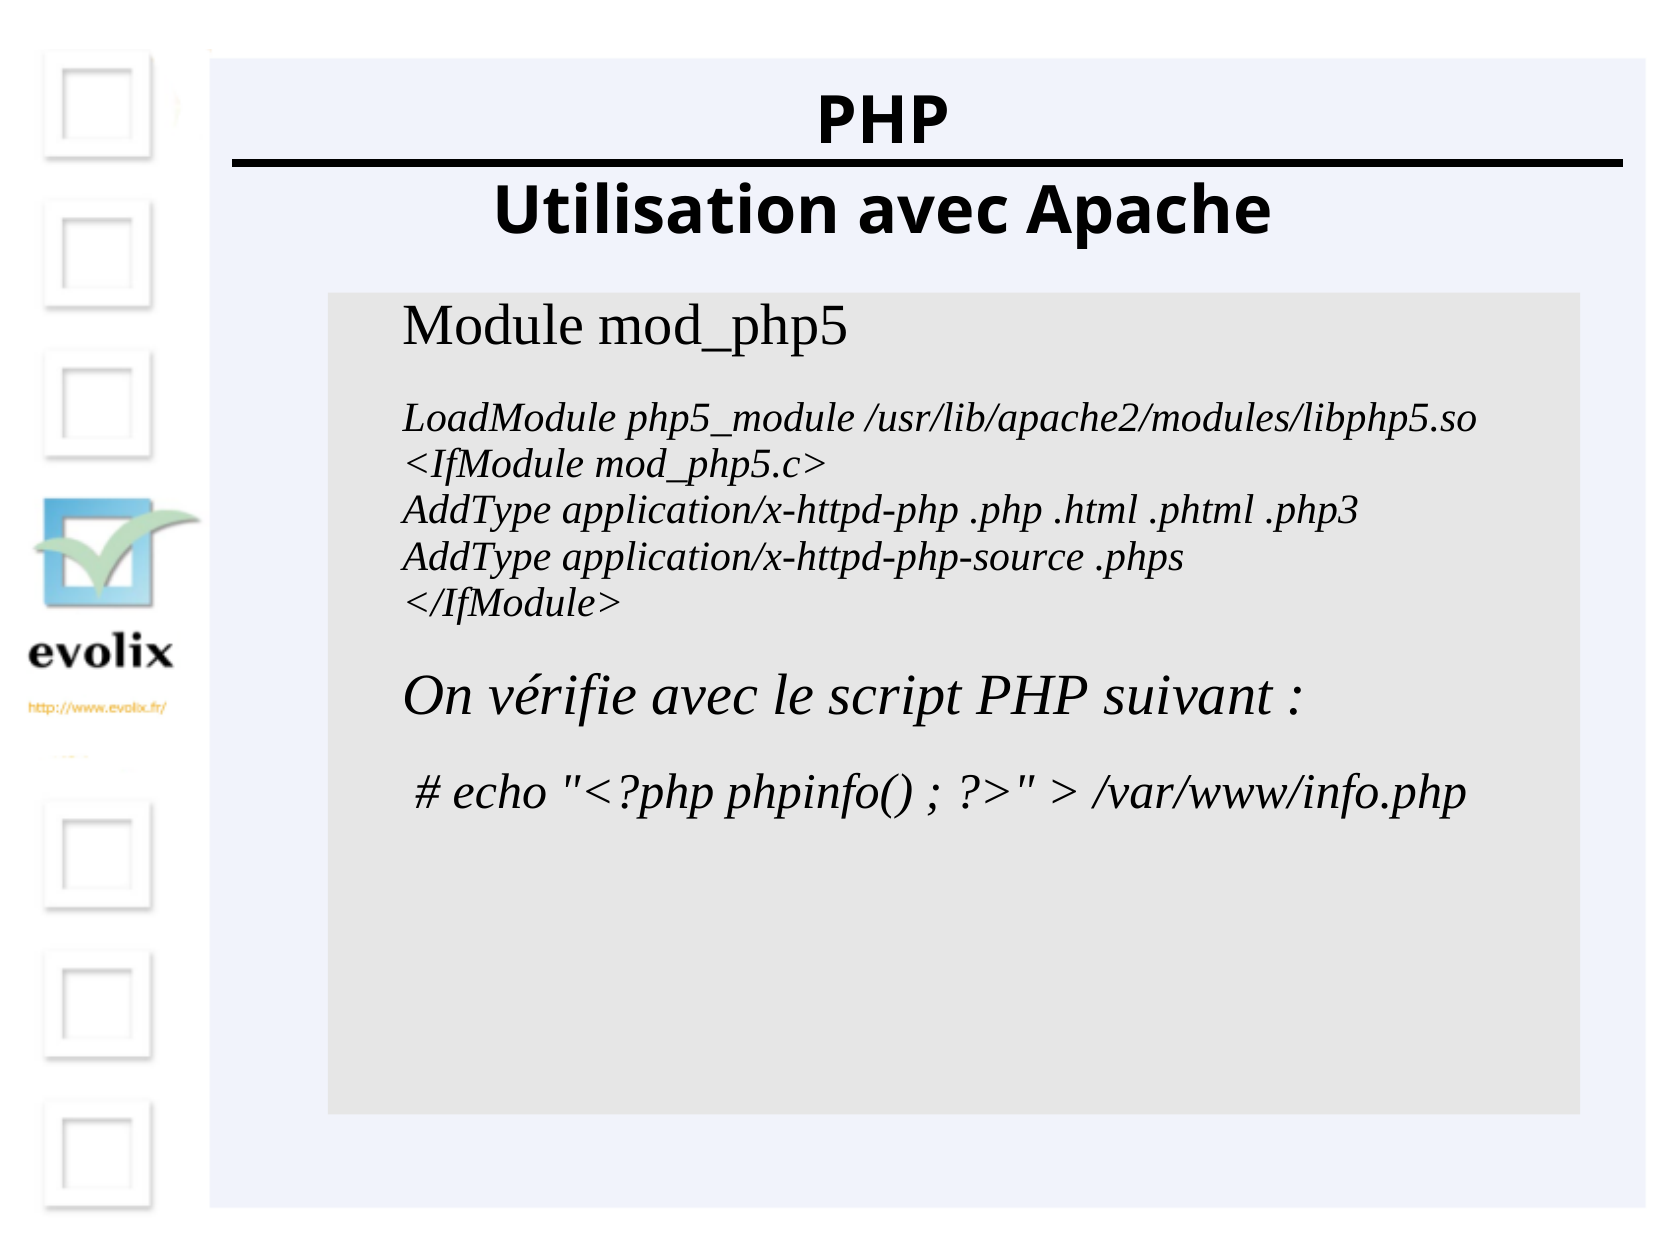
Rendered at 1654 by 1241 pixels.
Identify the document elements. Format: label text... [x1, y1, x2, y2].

text_box Module mod_php5 LoadModule php5_module /usr/lib/apache2/modules/libphp5.so <IfModule mod_php5.c> AddType application/x-httpd-php .php .html .phtml .php3 AddType application/x-httpd-php-source .phps </IfModule> On vérifie avec le script PHP suivant : # echo "<?php phpinfo() ; ?>" > /var/www/info.php [327, 292, 1581, 1115]
title PHP Utilisation avec Apache [395, 56, 1370, 269]
picture [0, 49, 1654, 1218]
